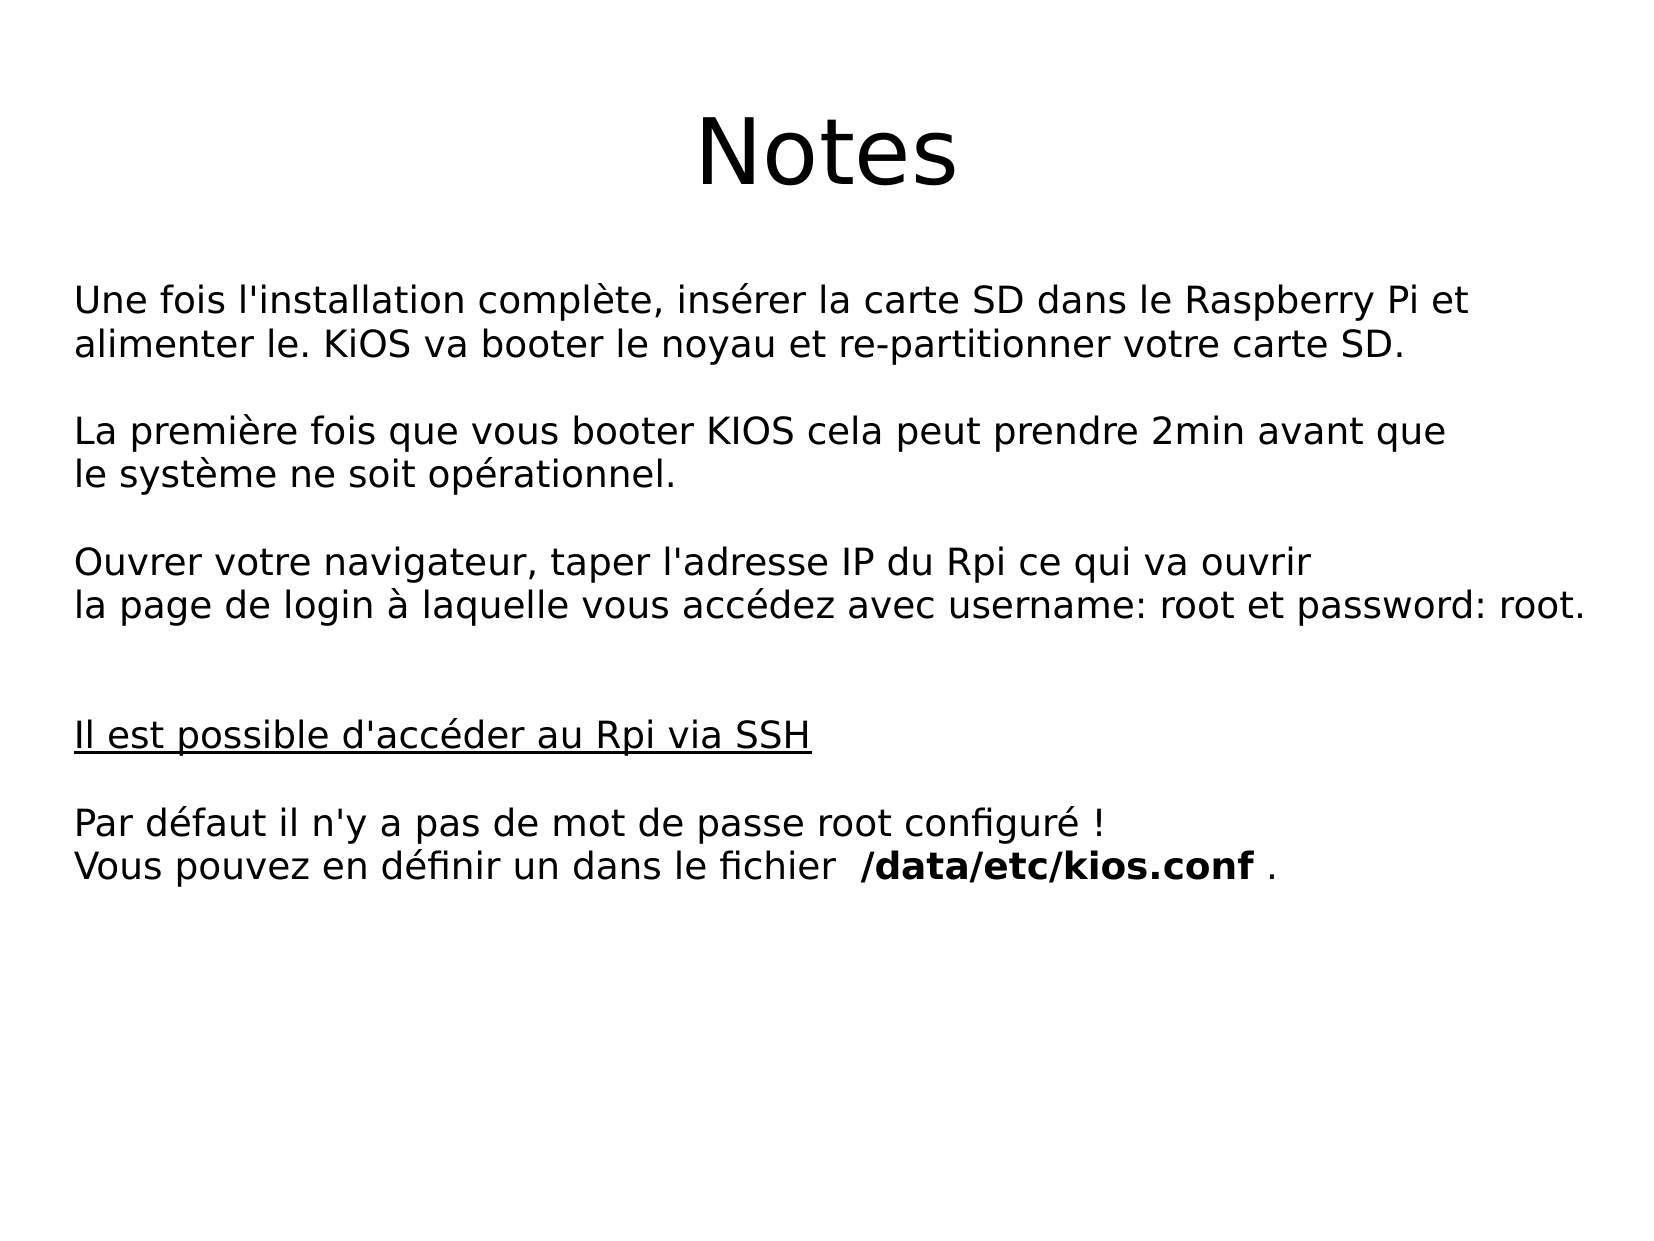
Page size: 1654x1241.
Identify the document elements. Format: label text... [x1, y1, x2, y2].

title Notes [82, 49, 1571, 257]
text_box Une fois l'installation complète, insérer la carte SD dans le Raspberry Pi et alimenter le. KiOS va booter le noyau et re-partitionner votre carte SD. La première fois que vous booter KIOS cela peut prendre 2min avant que le système ne soit opérationnel. Ouvrer votre navigateur, taper l'adresse IP du Rpi ce qui va ouvrir la page de login à laquelle vous accédez avec username: root et password: root. Il est possible d'accéder au Rpi via SSH Par défaut il n'y a pas de mot de passe root configuré ! Vous pouvez en définir un dans le fichier /data/etc/kios.conf . [59, 271, 1630, 1016]
